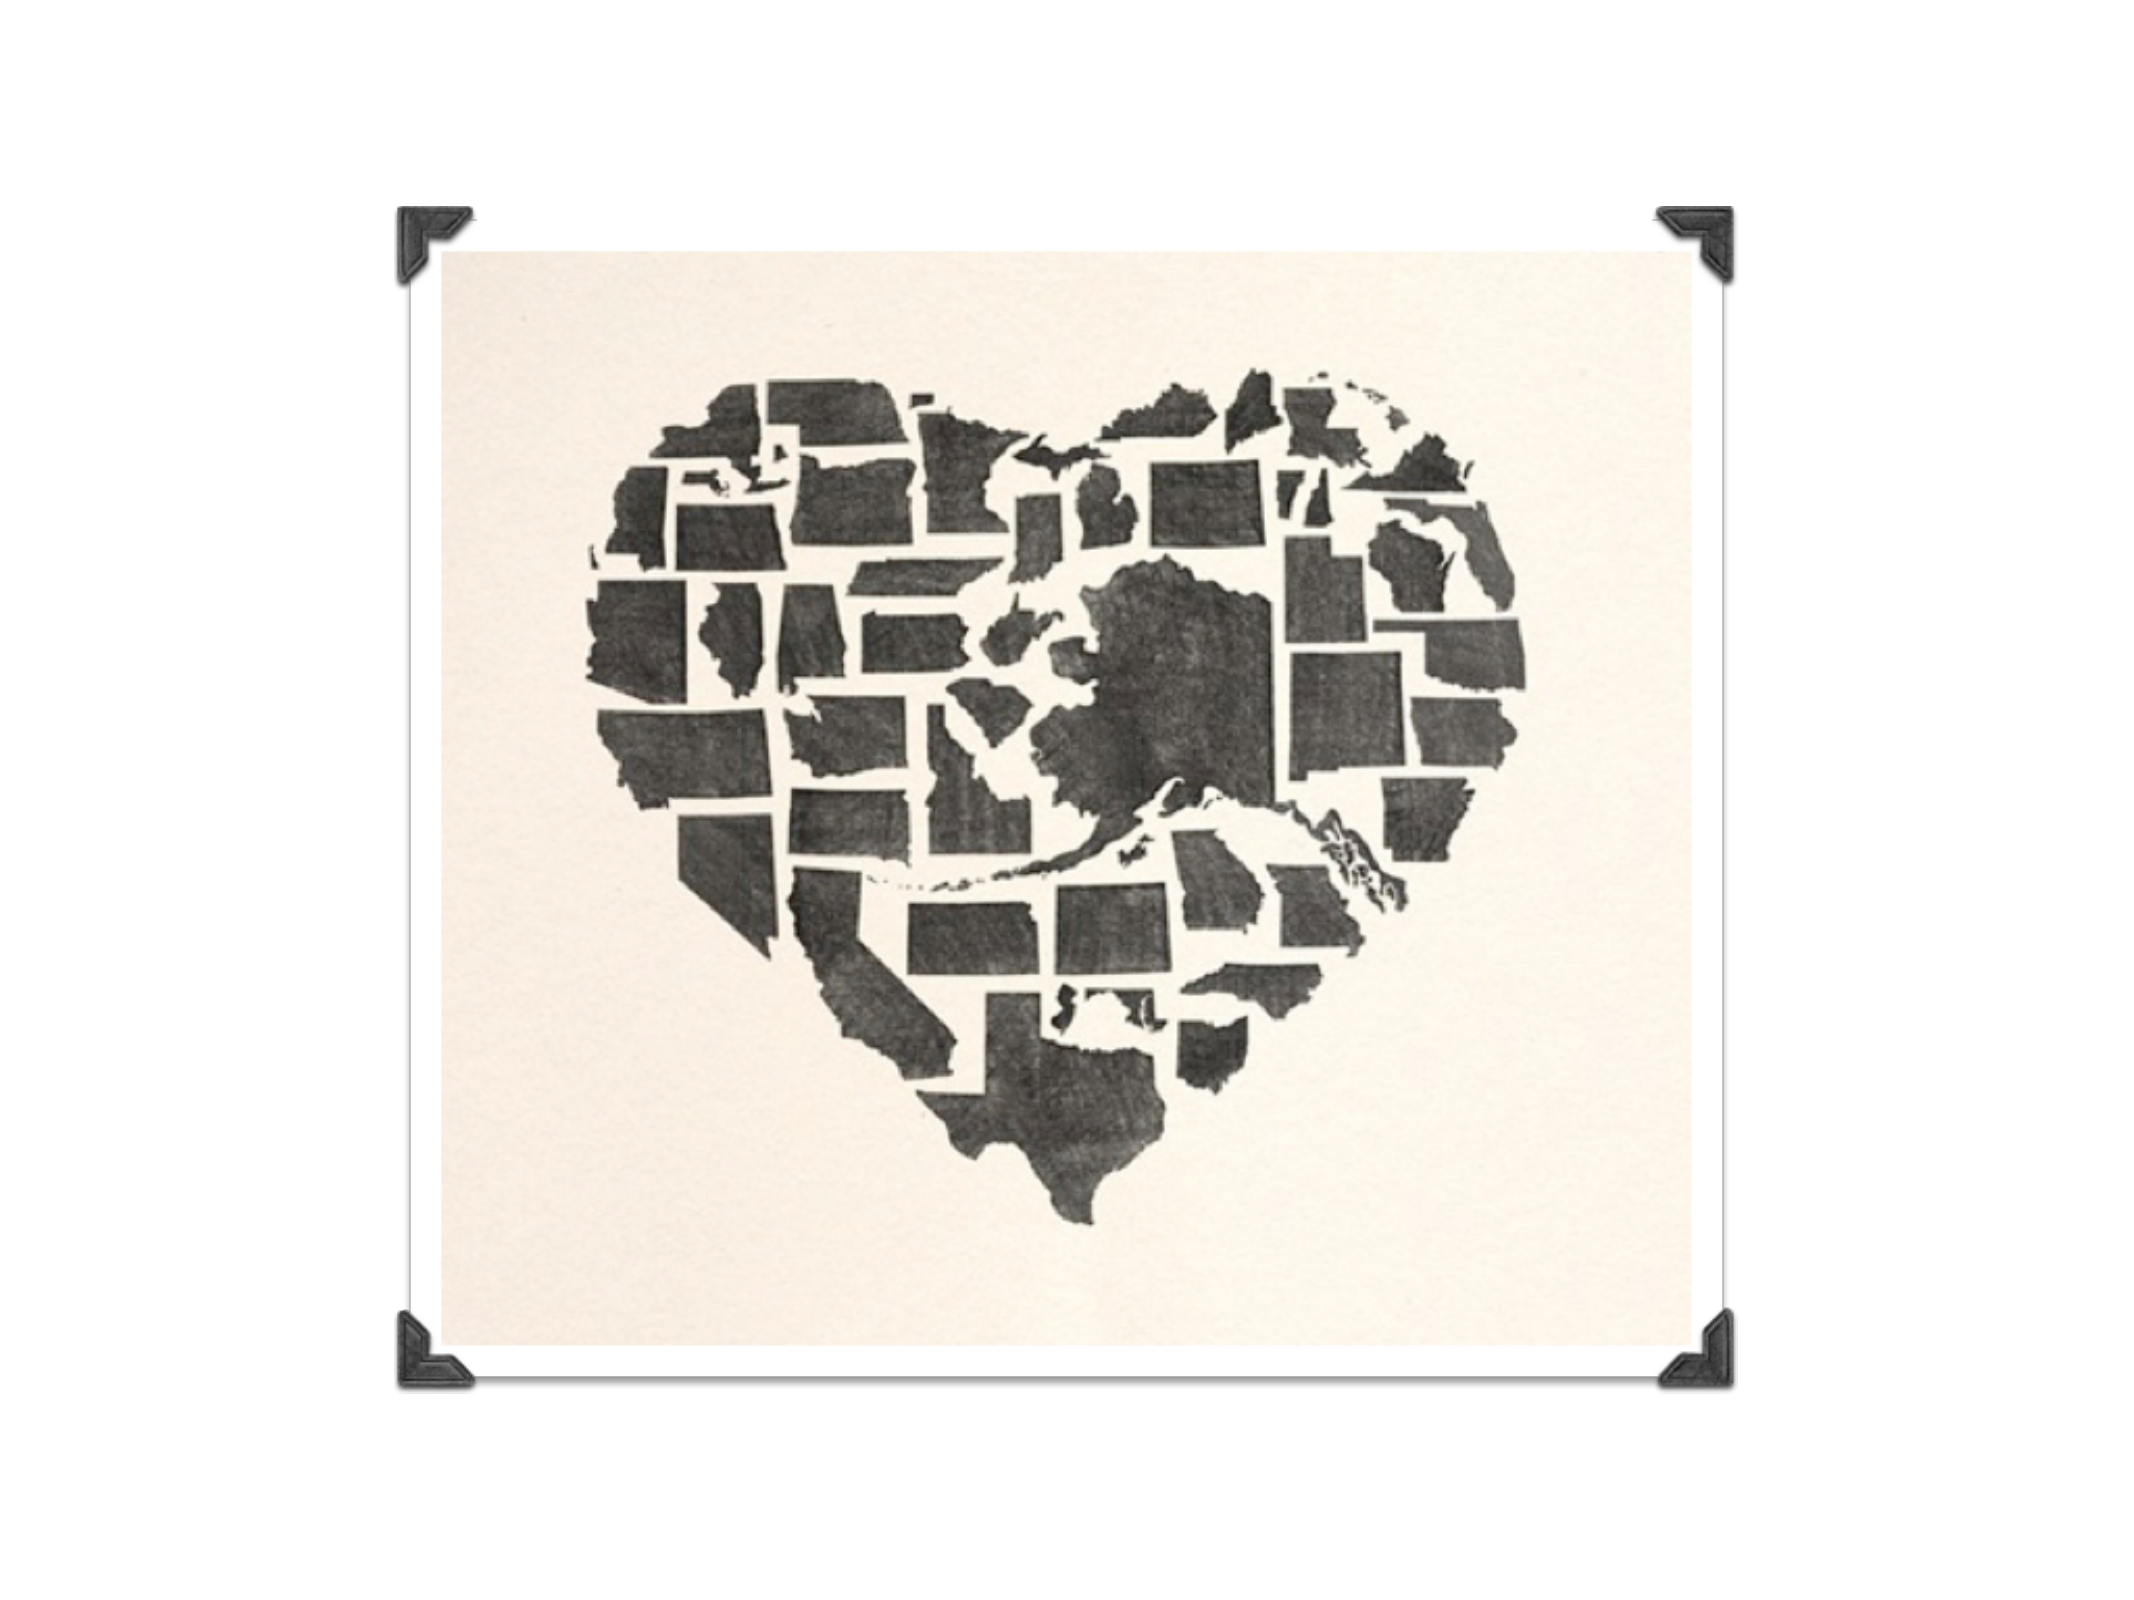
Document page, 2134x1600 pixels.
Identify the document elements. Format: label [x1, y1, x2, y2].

picture [394, 206, 1738, 1394]
